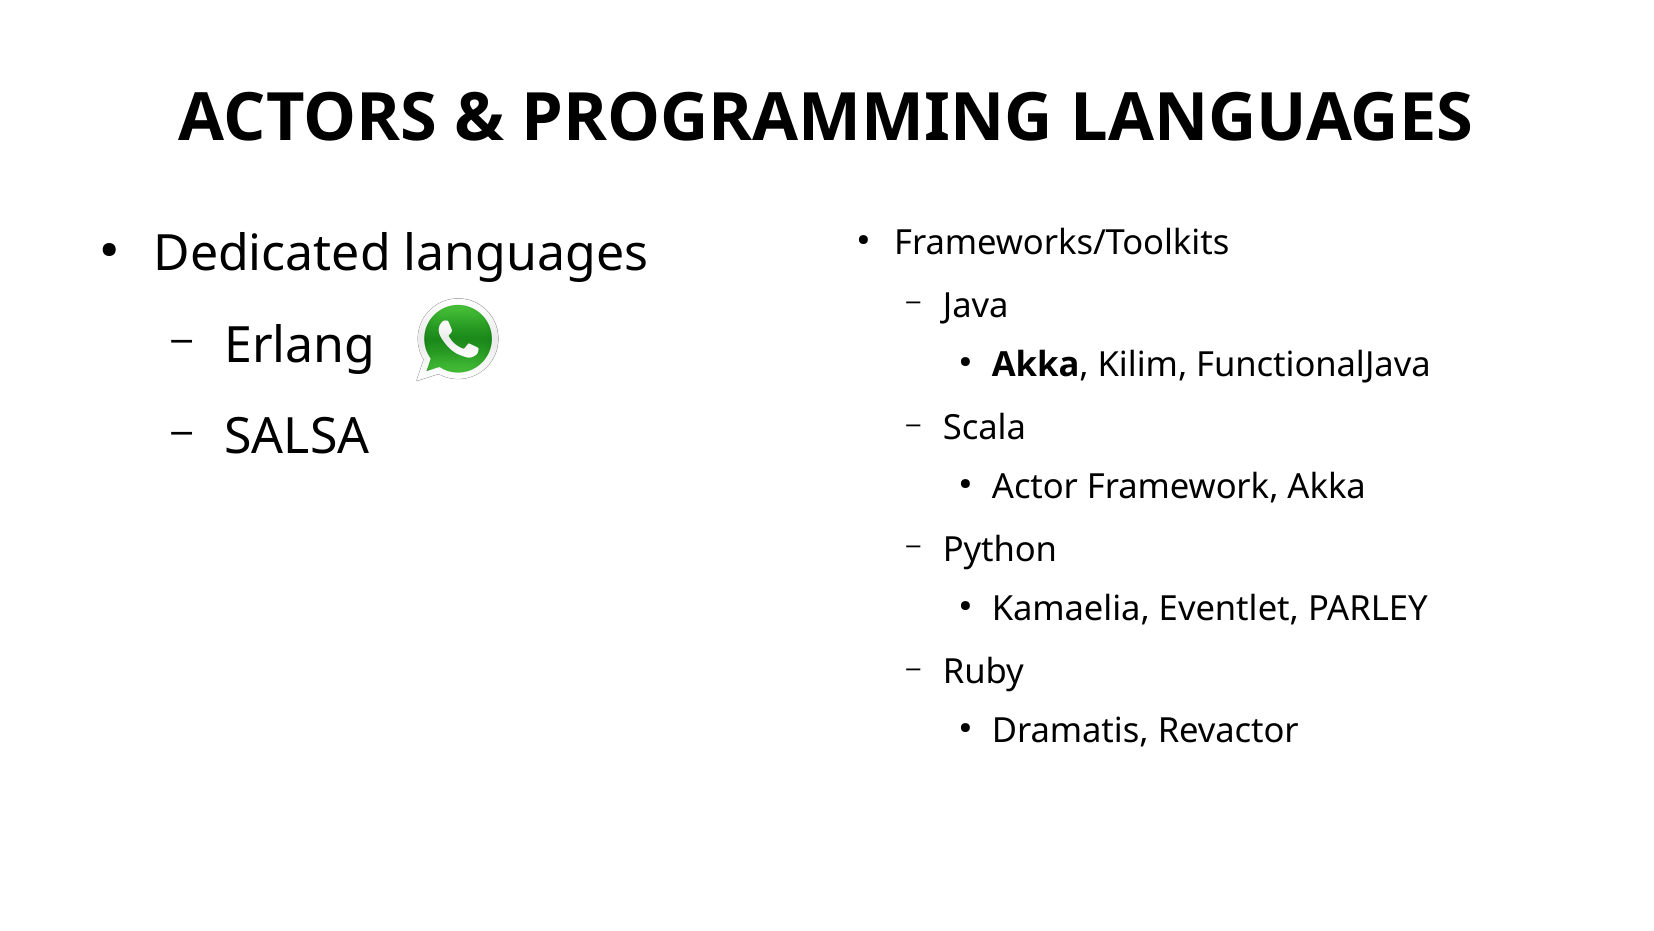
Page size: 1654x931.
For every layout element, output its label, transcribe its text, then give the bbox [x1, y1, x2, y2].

list Frameworks/Toolkits Java Akka, Kilim, FunctionalJava Scala Actor Framework, Akka Python Kamaelia, Eventlet, PARLEY Ruby Dramatis, Revactor [845, 217, 1572, 757]
list Dedicated languages Erlang SALSA [82, 217, 809, 757]
picture [413, 295, 502, 384]
title ACTORS & PROGRAMMING LANGUAGES [82, 36, 1571, 193]
